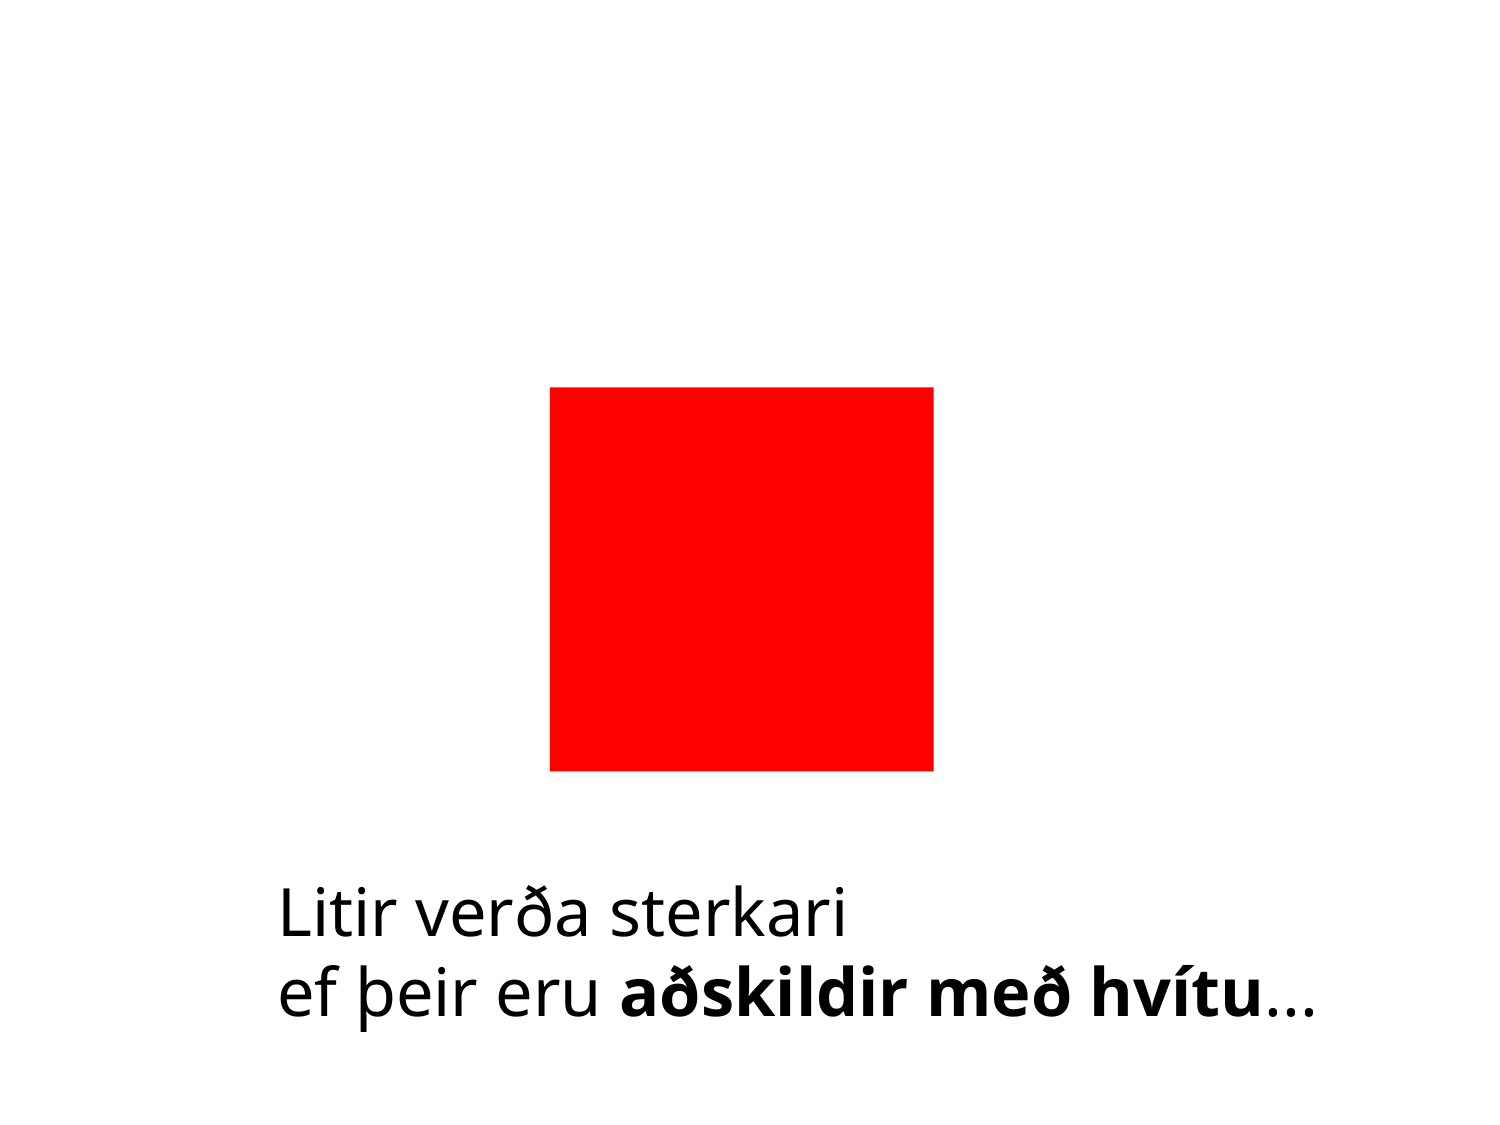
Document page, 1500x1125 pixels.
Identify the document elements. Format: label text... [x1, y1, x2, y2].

text_box [549, 387, 934, 772]
text_box Litir verða sterkari ef þeir eru aðskildir með hvítu... [262, 862, 1388, 1038]
